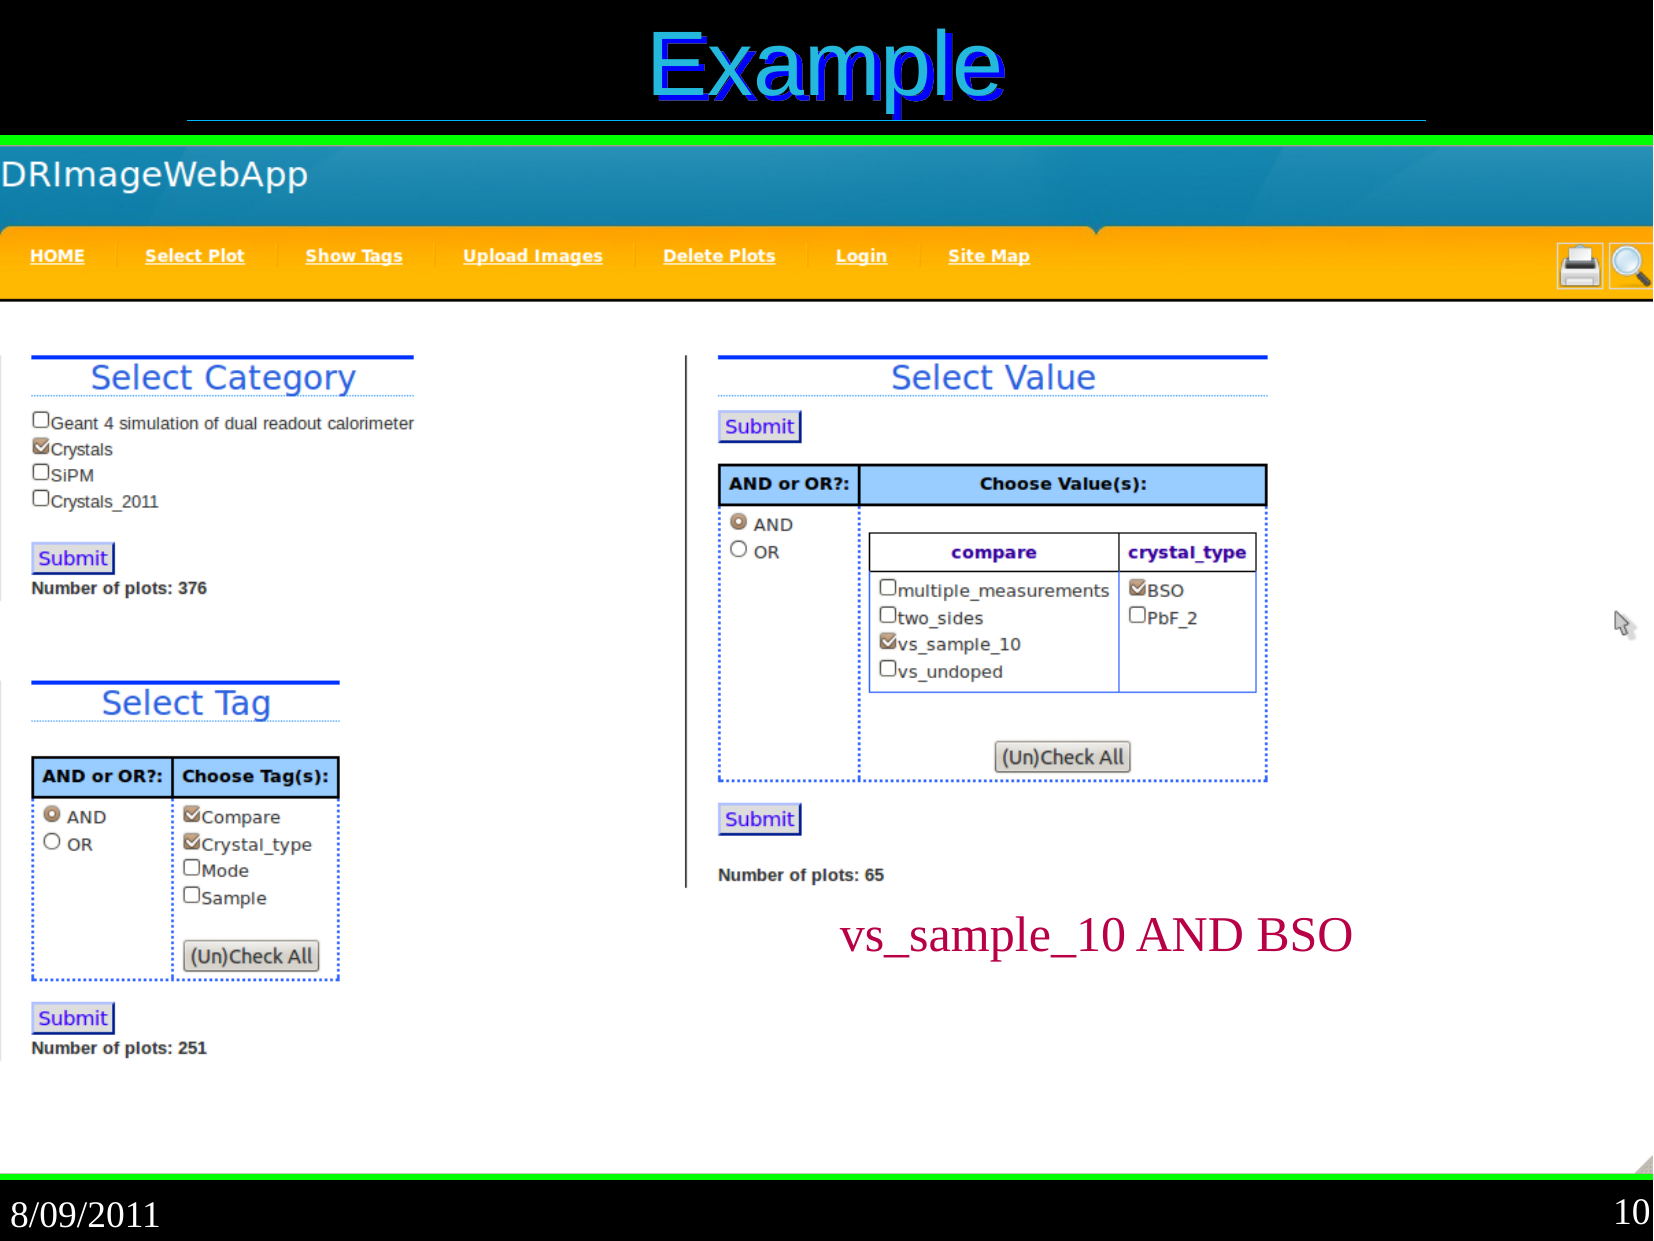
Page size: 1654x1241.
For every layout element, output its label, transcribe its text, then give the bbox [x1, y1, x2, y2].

picture [0, 145, 1653, 1175]
text_box vs_sample_10 AND BSO [825, 900, 1501, 971]
text_box 8/09/2011 [0, 1187, 176, 1241]
text_box Example [0, 5, 1653, 123]
text_box 10 [1507, 1184, 1653, 1241]
